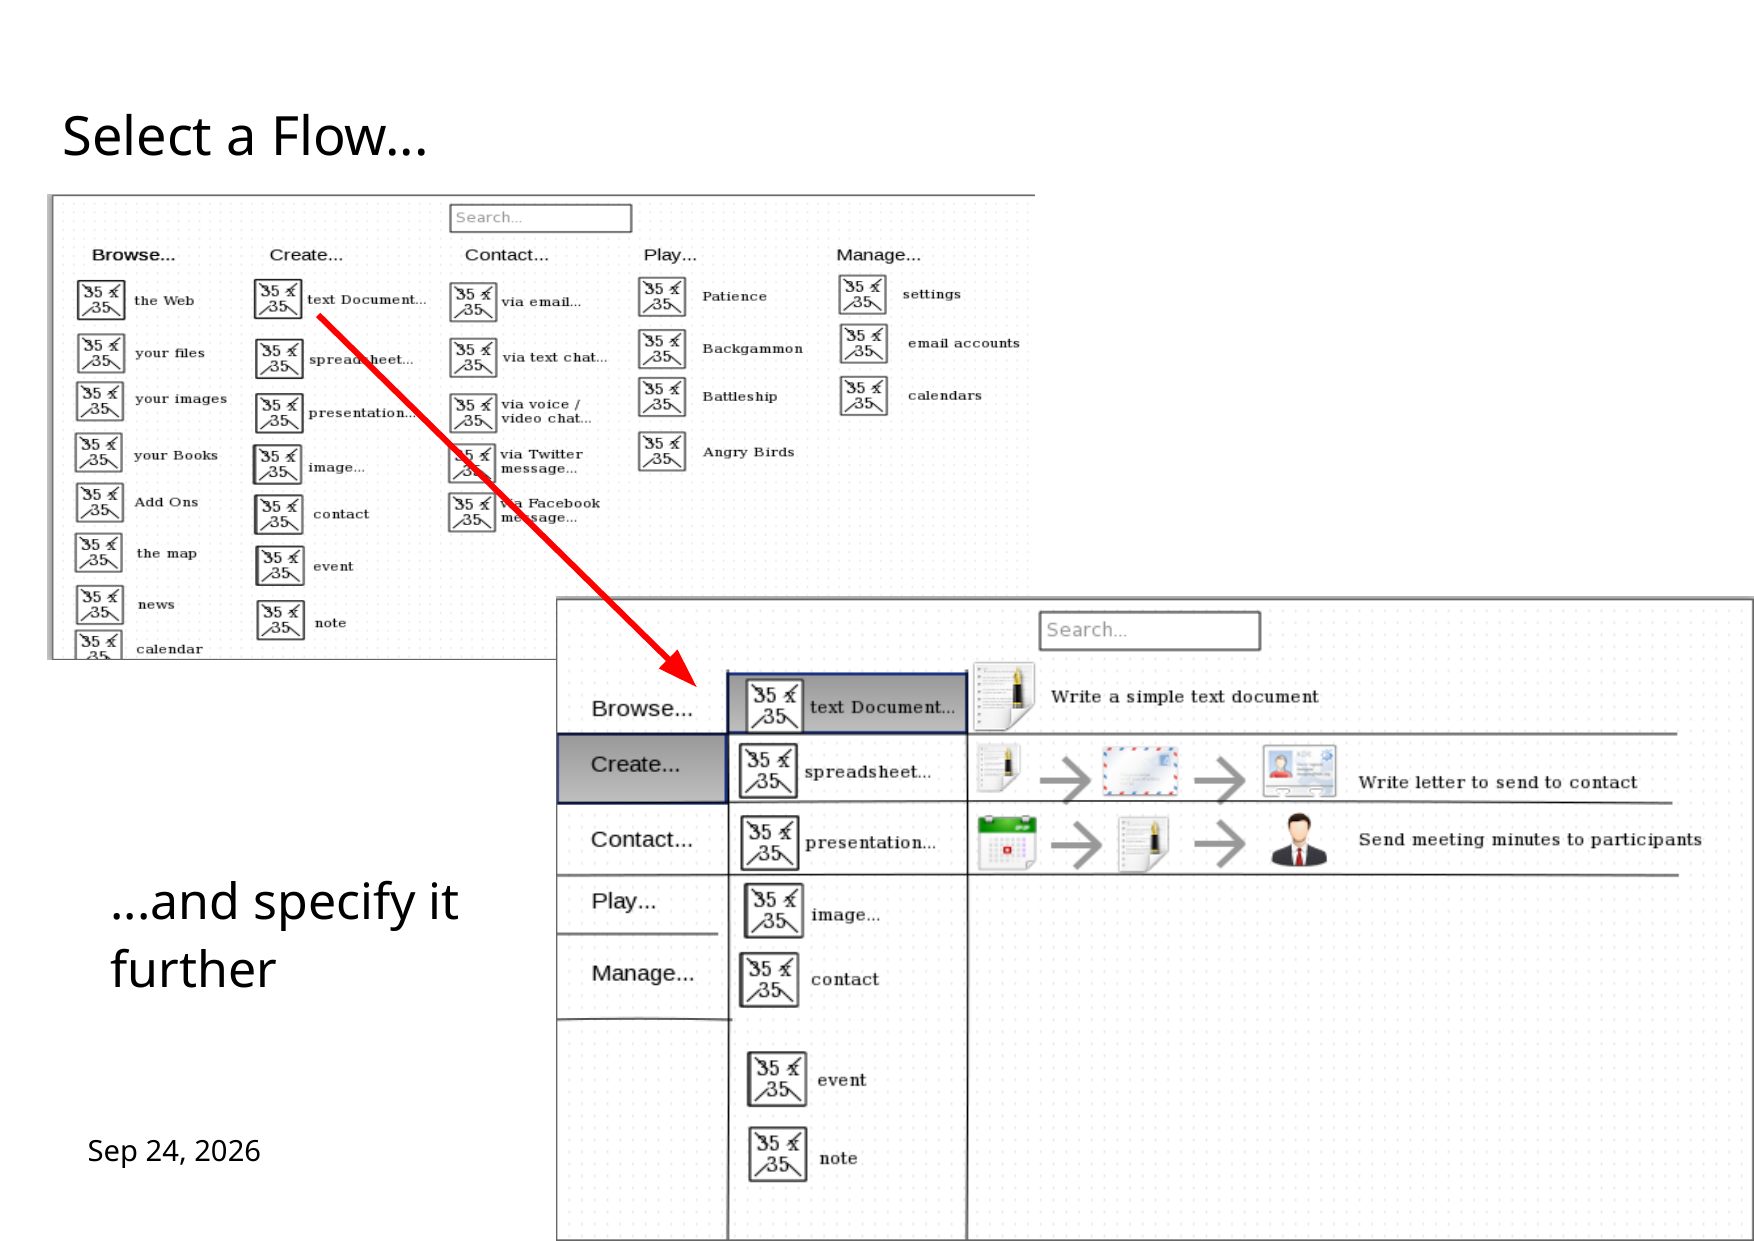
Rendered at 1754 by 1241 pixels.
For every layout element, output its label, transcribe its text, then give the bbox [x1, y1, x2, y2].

text_box ...and specify it further [95, 858, 494, 991]
text_box Select a Flow... [47, 90, 796, 168]
picture [47, 194, 1754, 1241]
